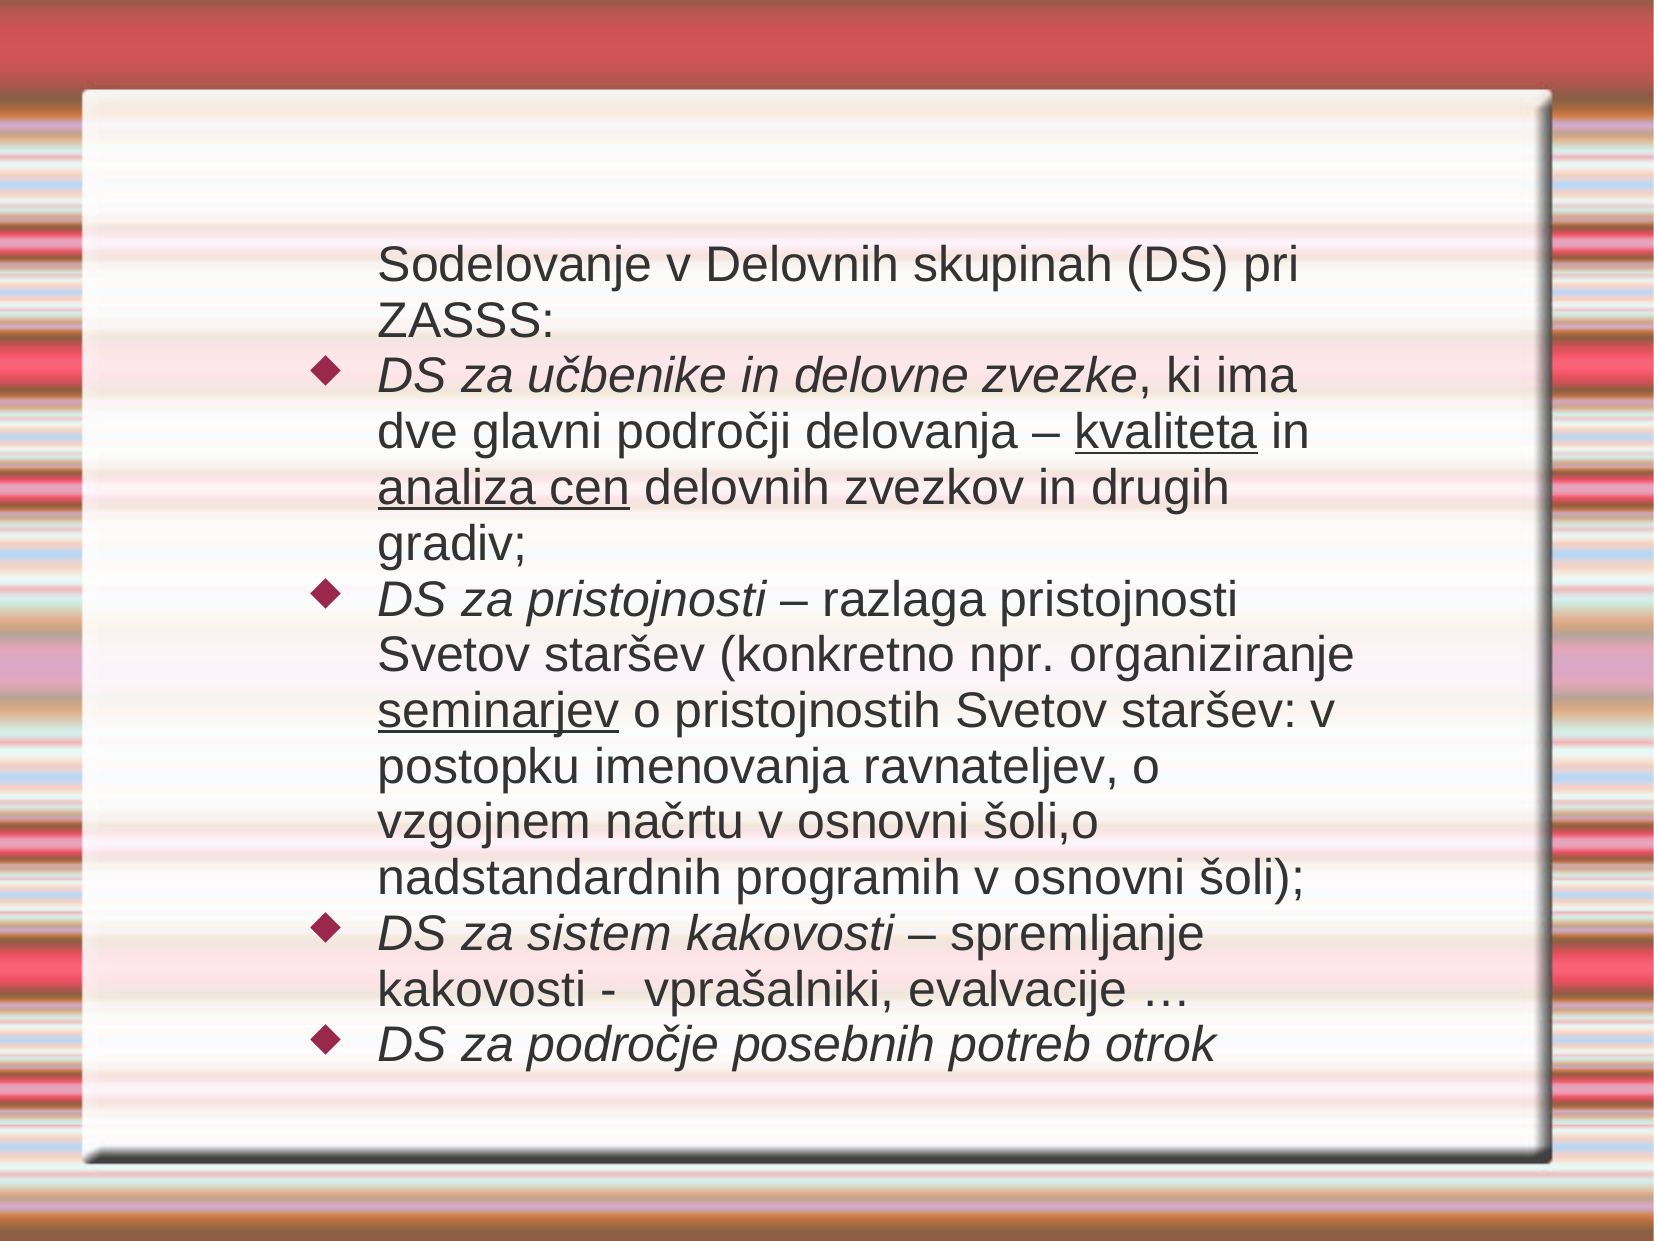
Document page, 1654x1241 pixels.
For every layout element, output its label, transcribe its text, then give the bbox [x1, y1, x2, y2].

list Sodelovanje v Delovnih skupinah (DS) pri ZASSS: DS za učbenike in delovne zvezke, ki ima dve glavni področji delovanja – kvaliteta in analiza cen delovnih zvezkov in drugih gradiv; DS za pristojnosti – razlaga pristojnosti Svetov staršev (konkretno npr. organiziranje seminarjev o pristojnostih Svetov staršev: v postopku imenovanja ravnateljev, o vzgojnem načrtu v osnovni šoli,o nadstandardnih programih v osnovni šoli); DS za sistem kakovosti – spremljanje kakovosti - vprašalniki, evalvacije … DS za področje posebnih potreb otrok [295, 236, 1359, 1093]
picture [0, 0, 1654, 1241]
